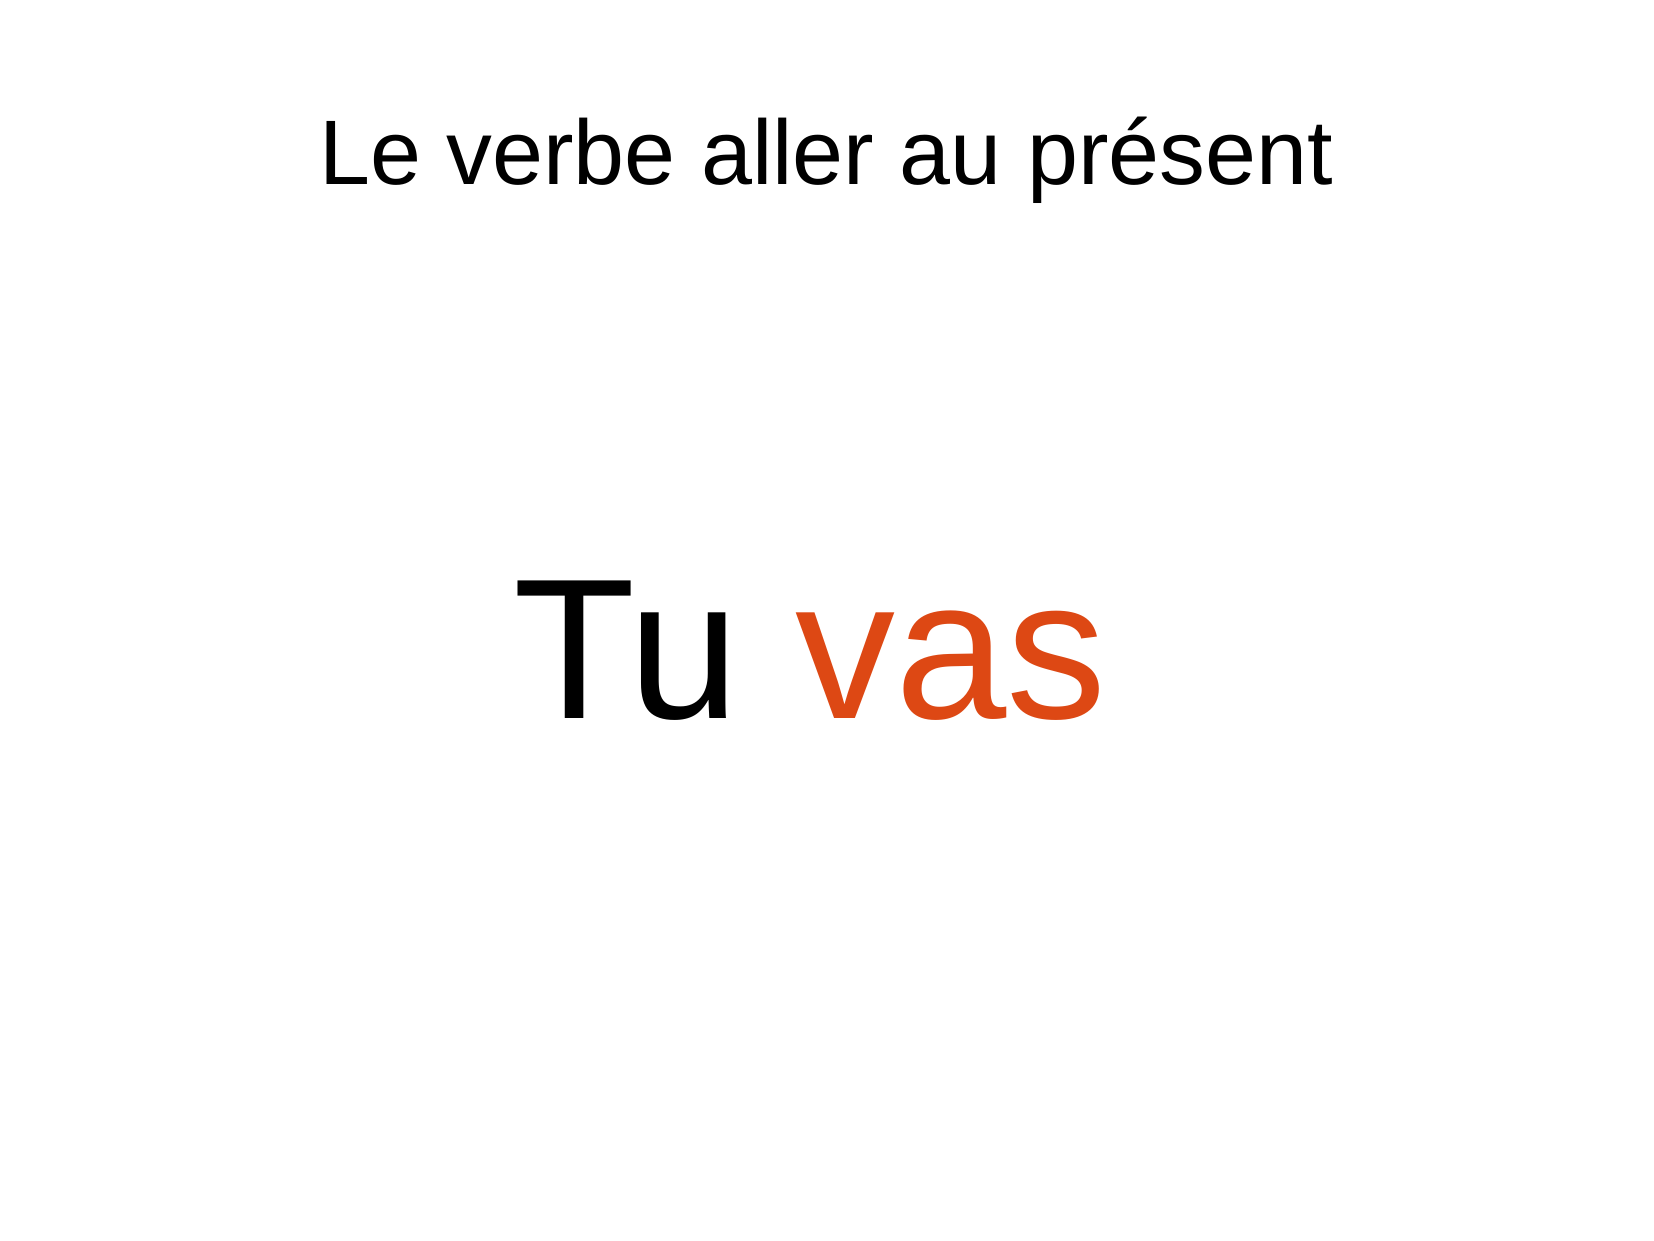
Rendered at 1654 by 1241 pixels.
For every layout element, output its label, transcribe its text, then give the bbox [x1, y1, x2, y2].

title Le verbe aller au présent [82, 49, 1571, 257]
subtitle Tu vas [82, 290, 1538, 1010]
